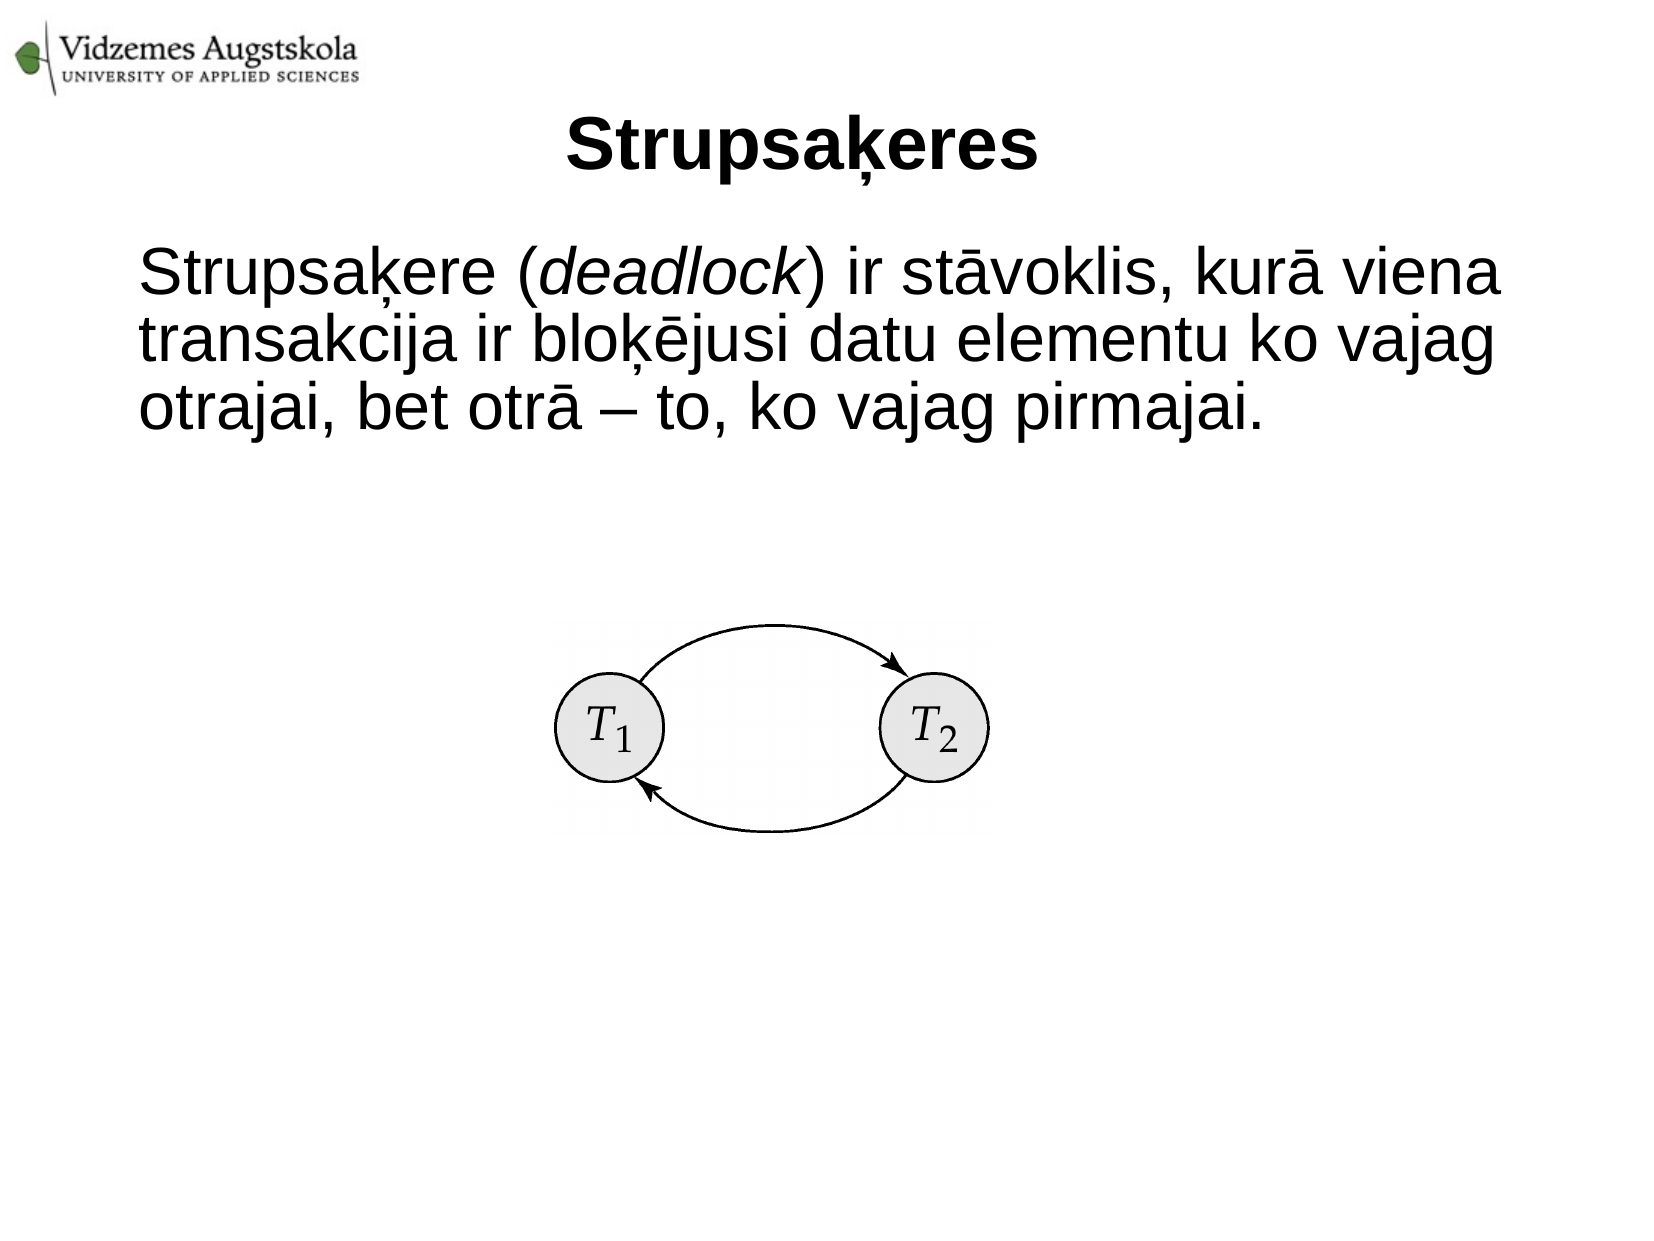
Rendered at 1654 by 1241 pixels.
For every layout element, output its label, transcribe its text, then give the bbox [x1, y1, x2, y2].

picture [5, 2, 368, 113]
picture [552, 620, 993, 836]
title Strupsaķeres [94, 103, 1512, 188]
list Strupsaķere (deadlock) ir stāvoklis, kurā viena transakcija ir bloķējusi datu elementu ko vajag otrajai, bet otrā – to, ko vajag pirmajai. [82, 236, 1569, 1107]
